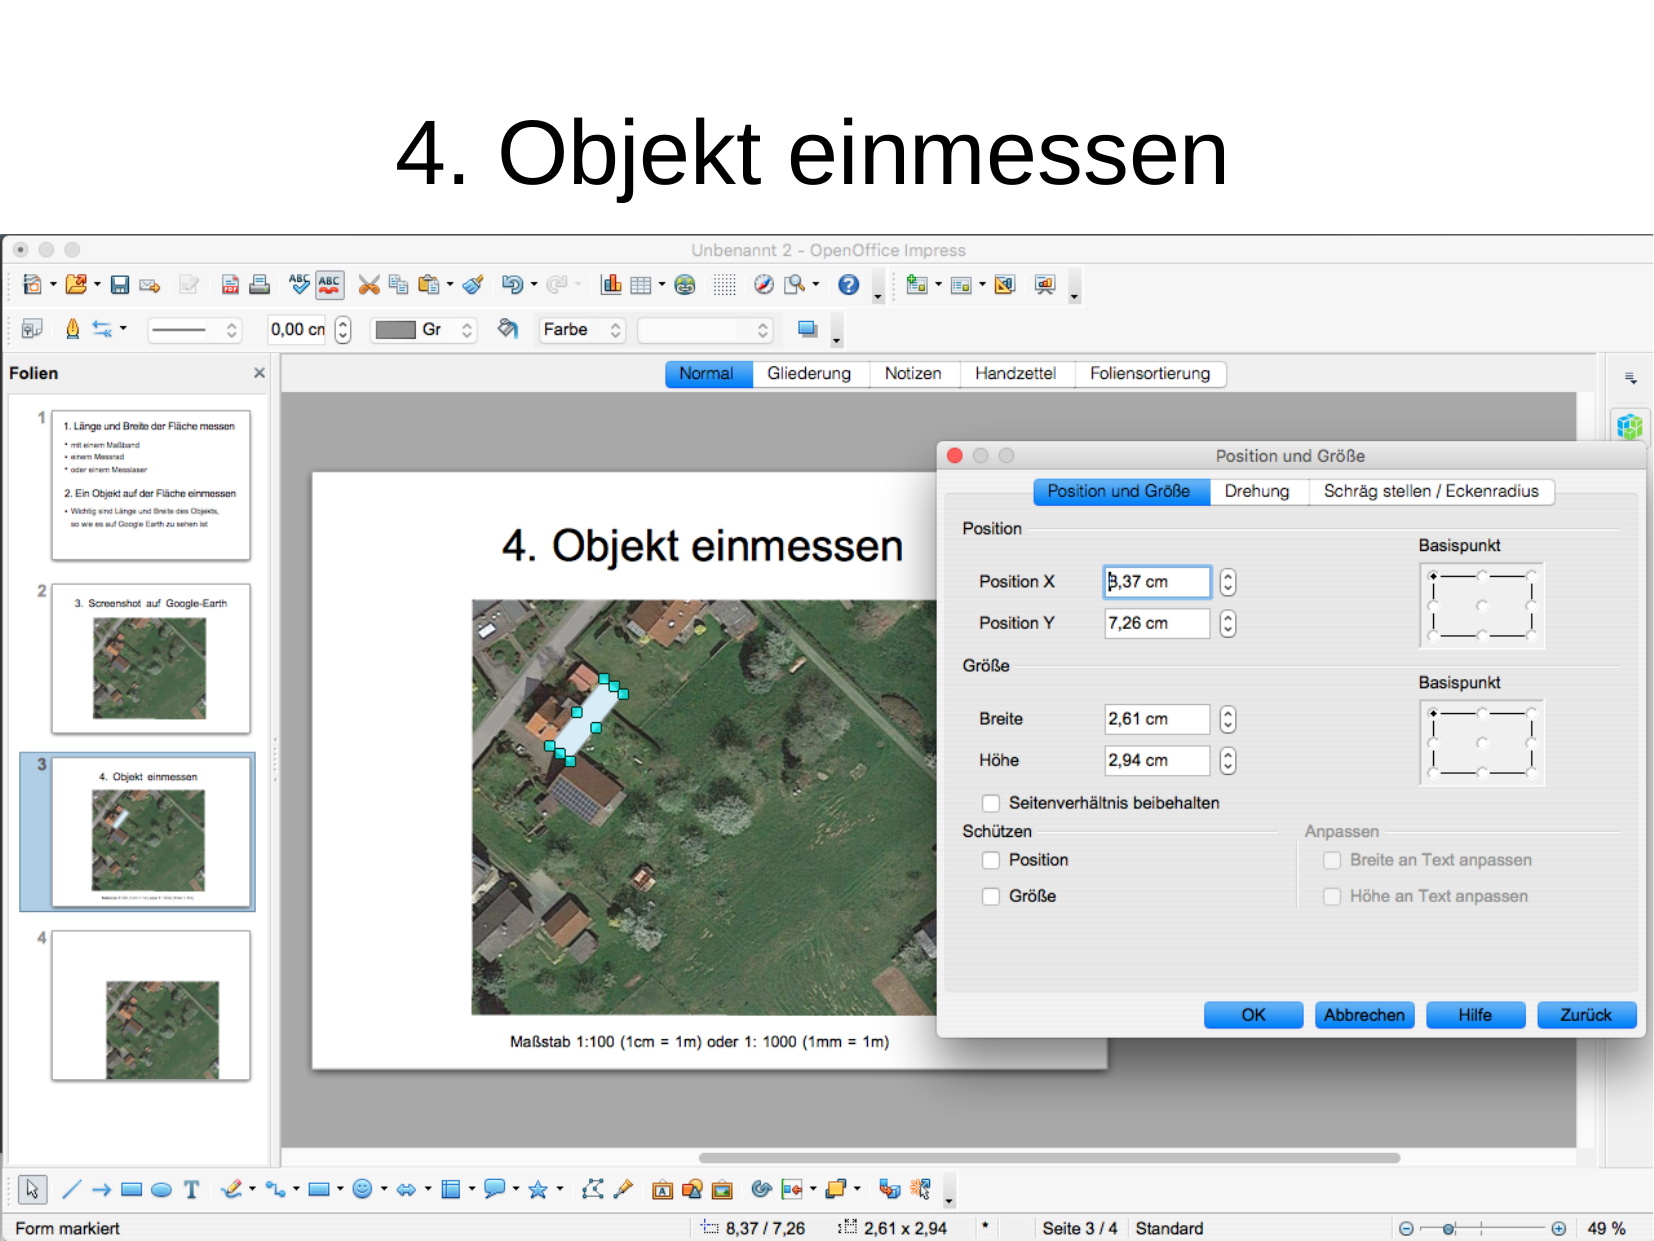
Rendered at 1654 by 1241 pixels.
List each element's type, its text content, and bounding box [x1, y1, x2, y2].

title 4. Objekt einmessen [82, 49, 1571, 233]
picture [0, 233, 1654, 1241]
